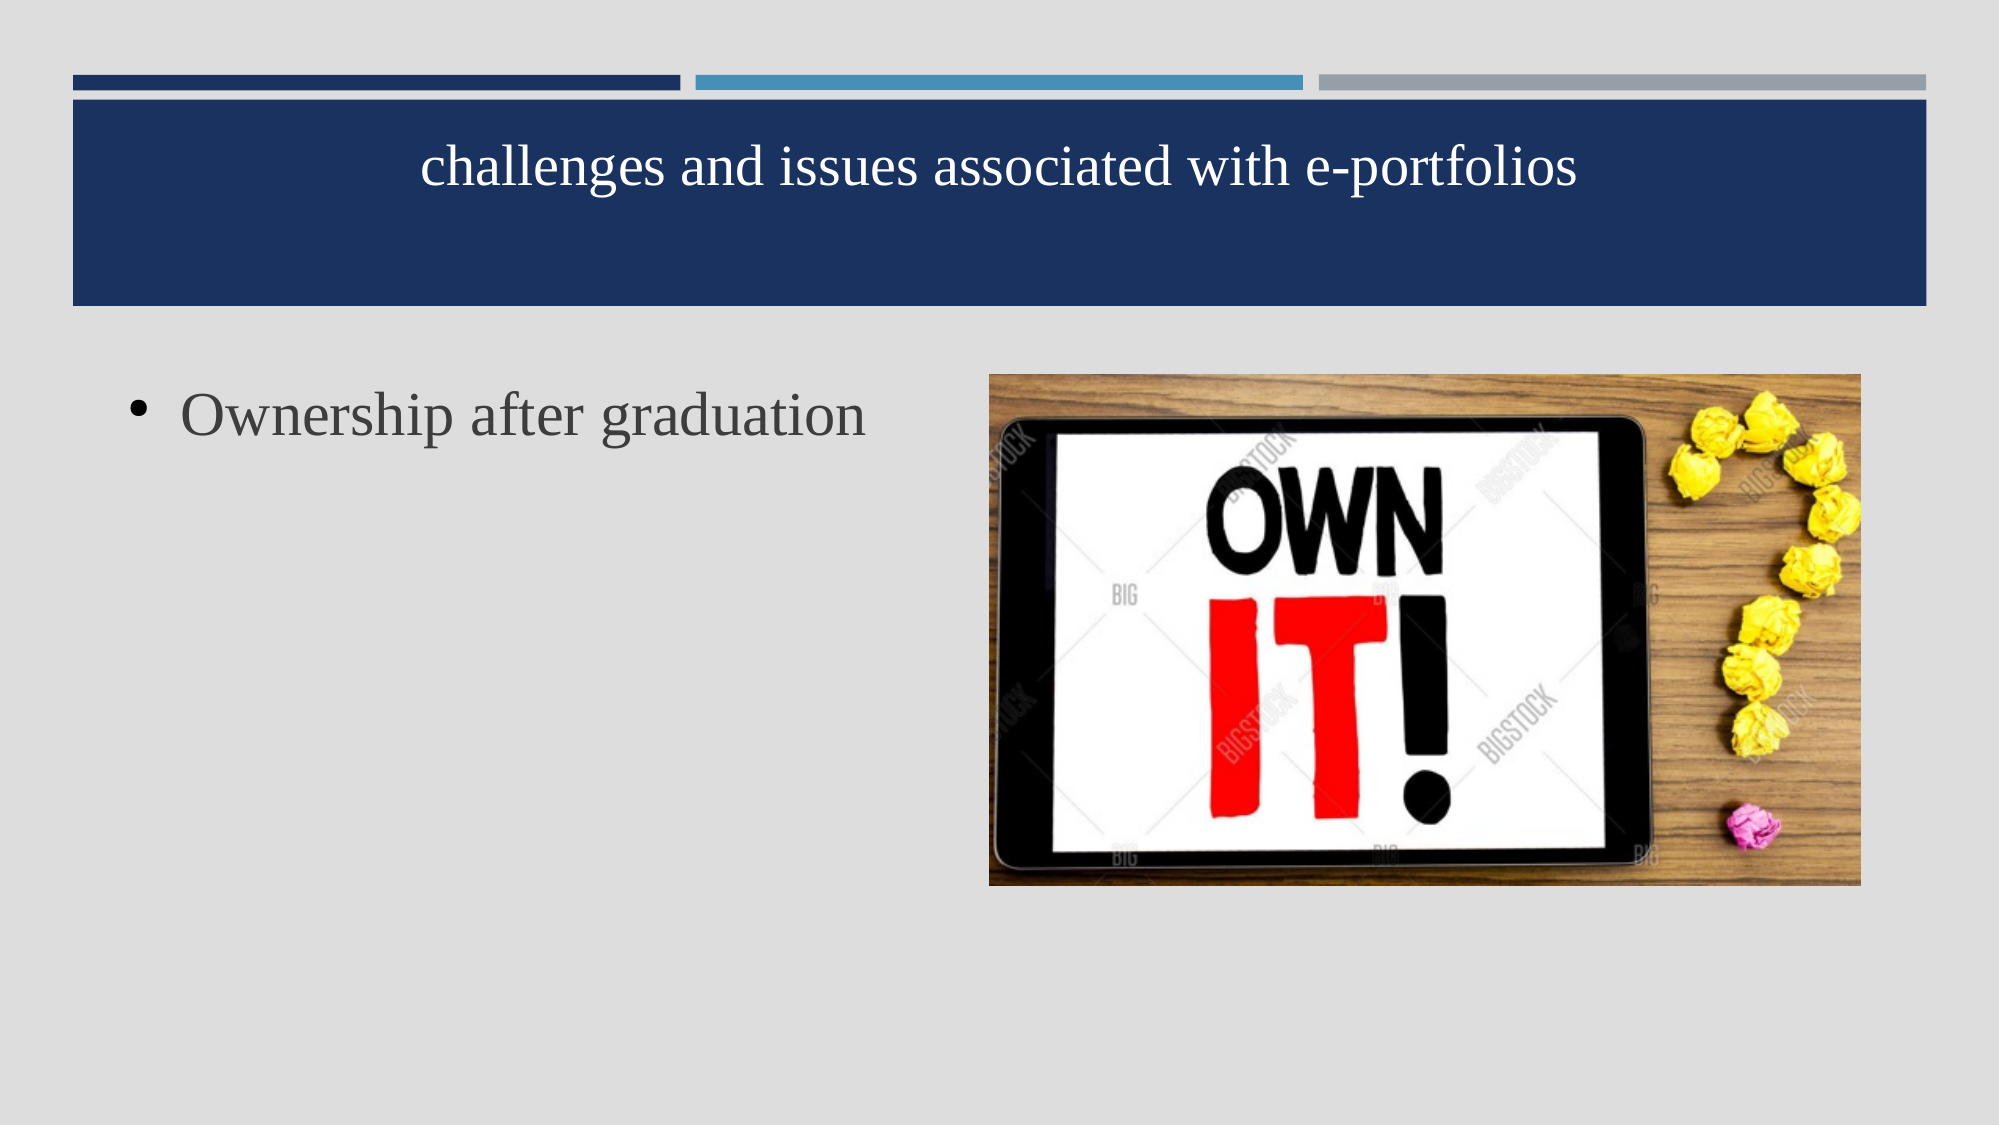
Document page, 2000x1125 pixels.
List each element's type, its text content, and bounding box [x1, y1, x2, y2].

list Ownership after graduation [95, 365, 985, 962]
picture [989, 374, 1861, 886]
title challenges and issues associated with e-portfolios [95, 119, 1905, 282]
